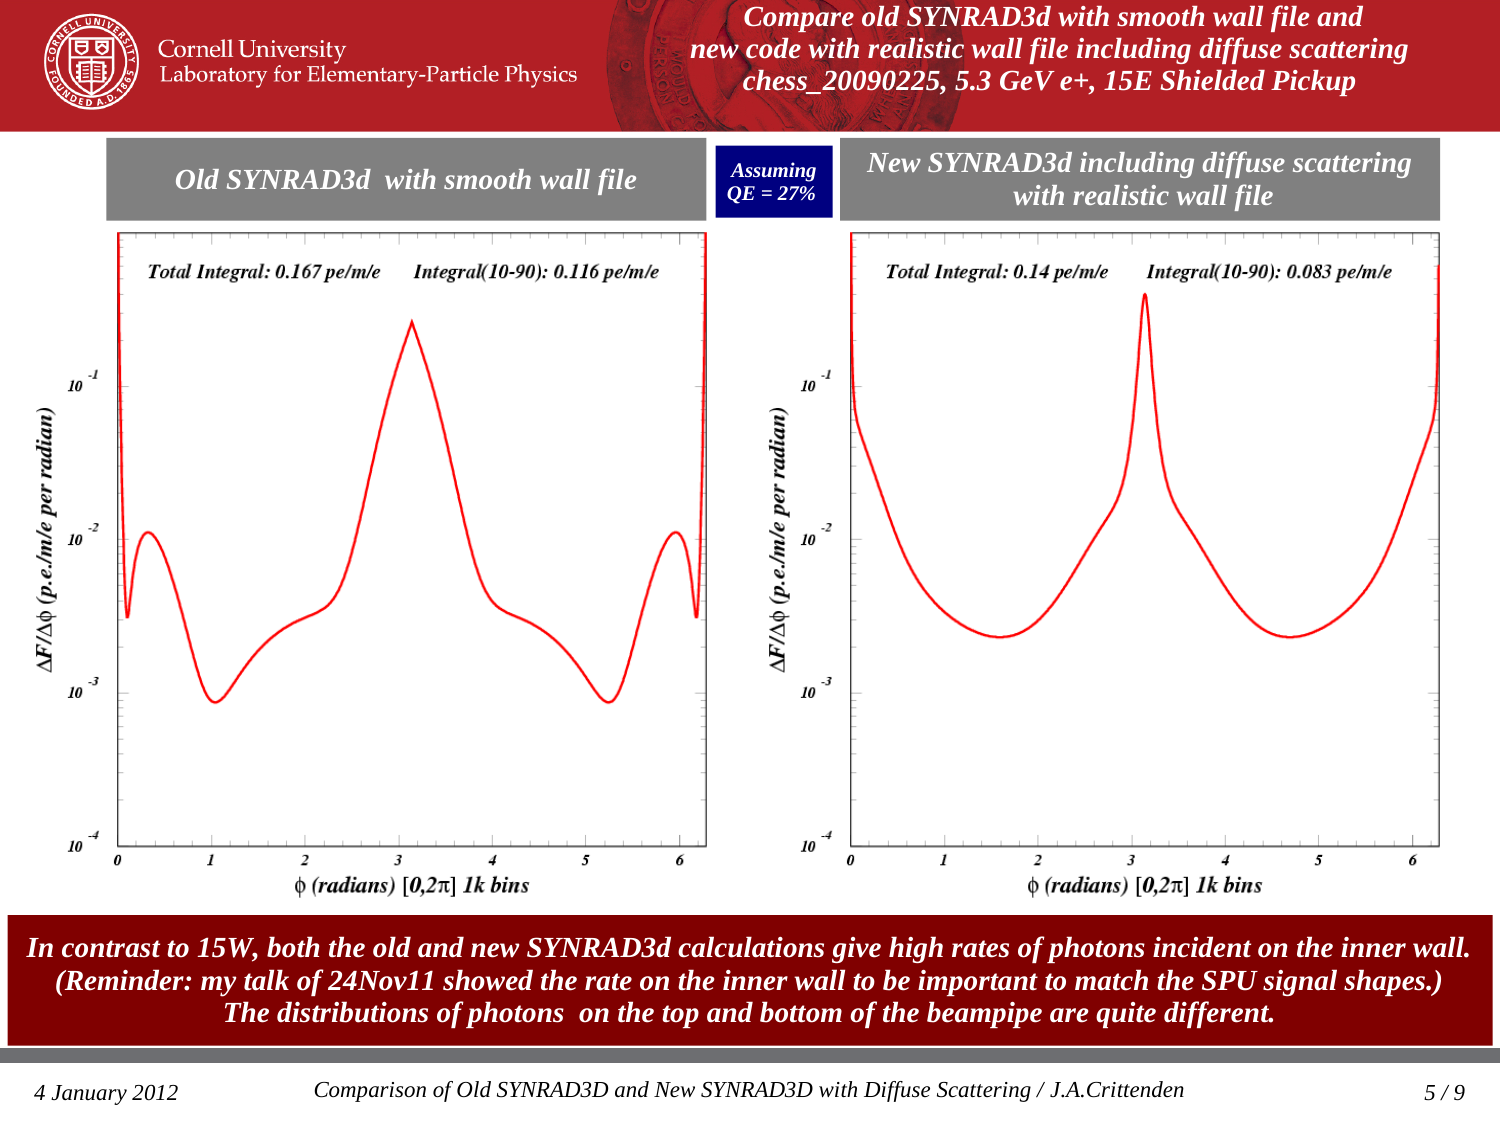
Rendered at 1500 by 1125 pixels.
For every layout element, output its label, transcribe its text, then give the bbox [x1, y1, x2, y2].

text_box In contrast to 15W, both the old and new SYNRAD3d calculations give high rates of photons incident on the inner wall. (Reminder: my talk of 24Nov11 showed the rate on the inner wall to be important to match the SPU signal shapes.) The distributions of photons on the top and bottom of the beampipe are quite different. [7, 915, 1493, 1046]
text_box New SYNRAD3d including diffuse scattering with realistic wall file [840, 137, 1441, 221]
text_box Compare old SYNRAD3d with smooth wall file and new code with realistic wall file including diffuse scattering chess_20090225, 5.3 GeV e+, 15E Shielded Pickup [600, 0, 1500, 113]
text_box Old SYNRAD3d with smooth wall file [106, 137, 707, 221]
picture [763, 227, 1447, 904]
text_box Assuming QE = 27% [715, 145, 833, 218]
picture [0, 0, 1500, 132]
picture [30, 227, 713, 904]
